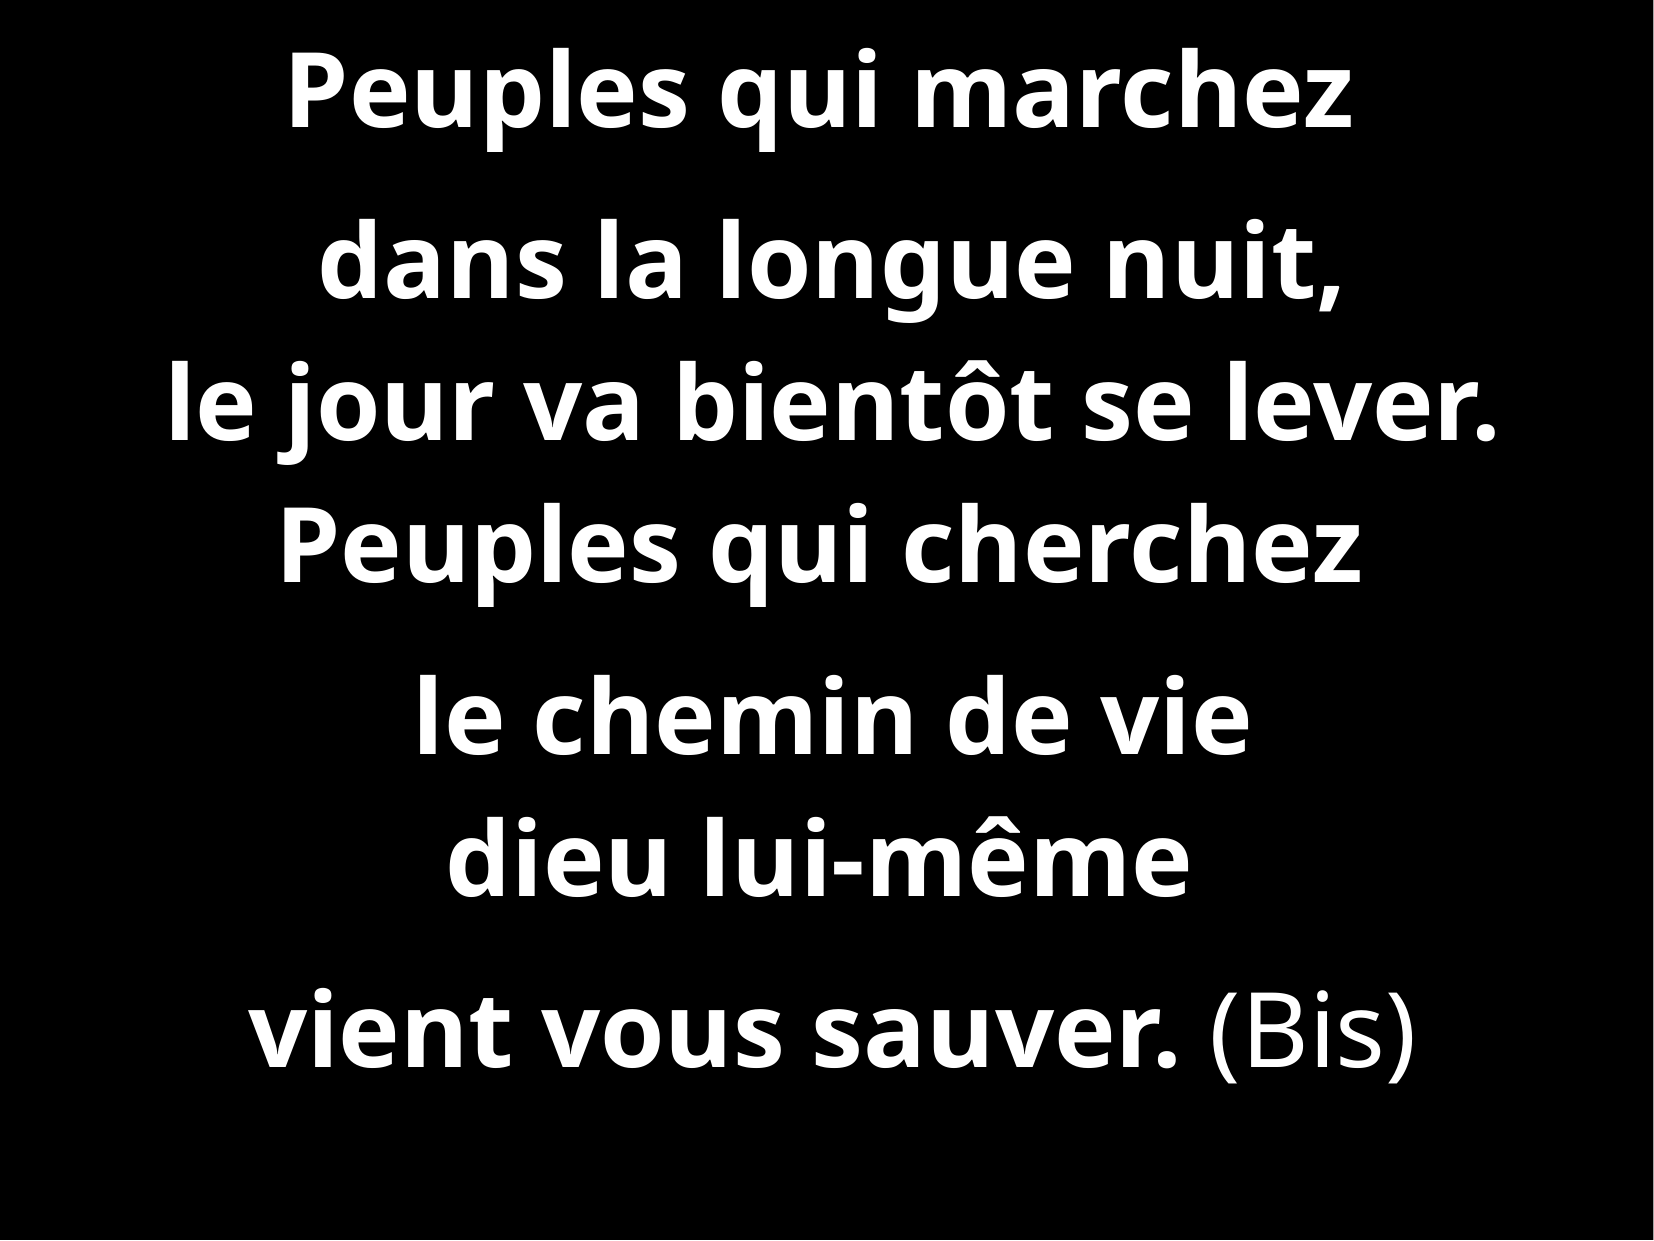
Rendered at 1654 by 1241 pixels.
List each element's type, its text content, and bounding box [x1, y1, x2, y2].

list Peuples qui marchez dans la longue nuit, le jour va bientôt se lever. Peuples qui cherchez le chemin de vie dieu lui-même vient vous sauver. (Bis) [5, 15, 1654, 1241]
